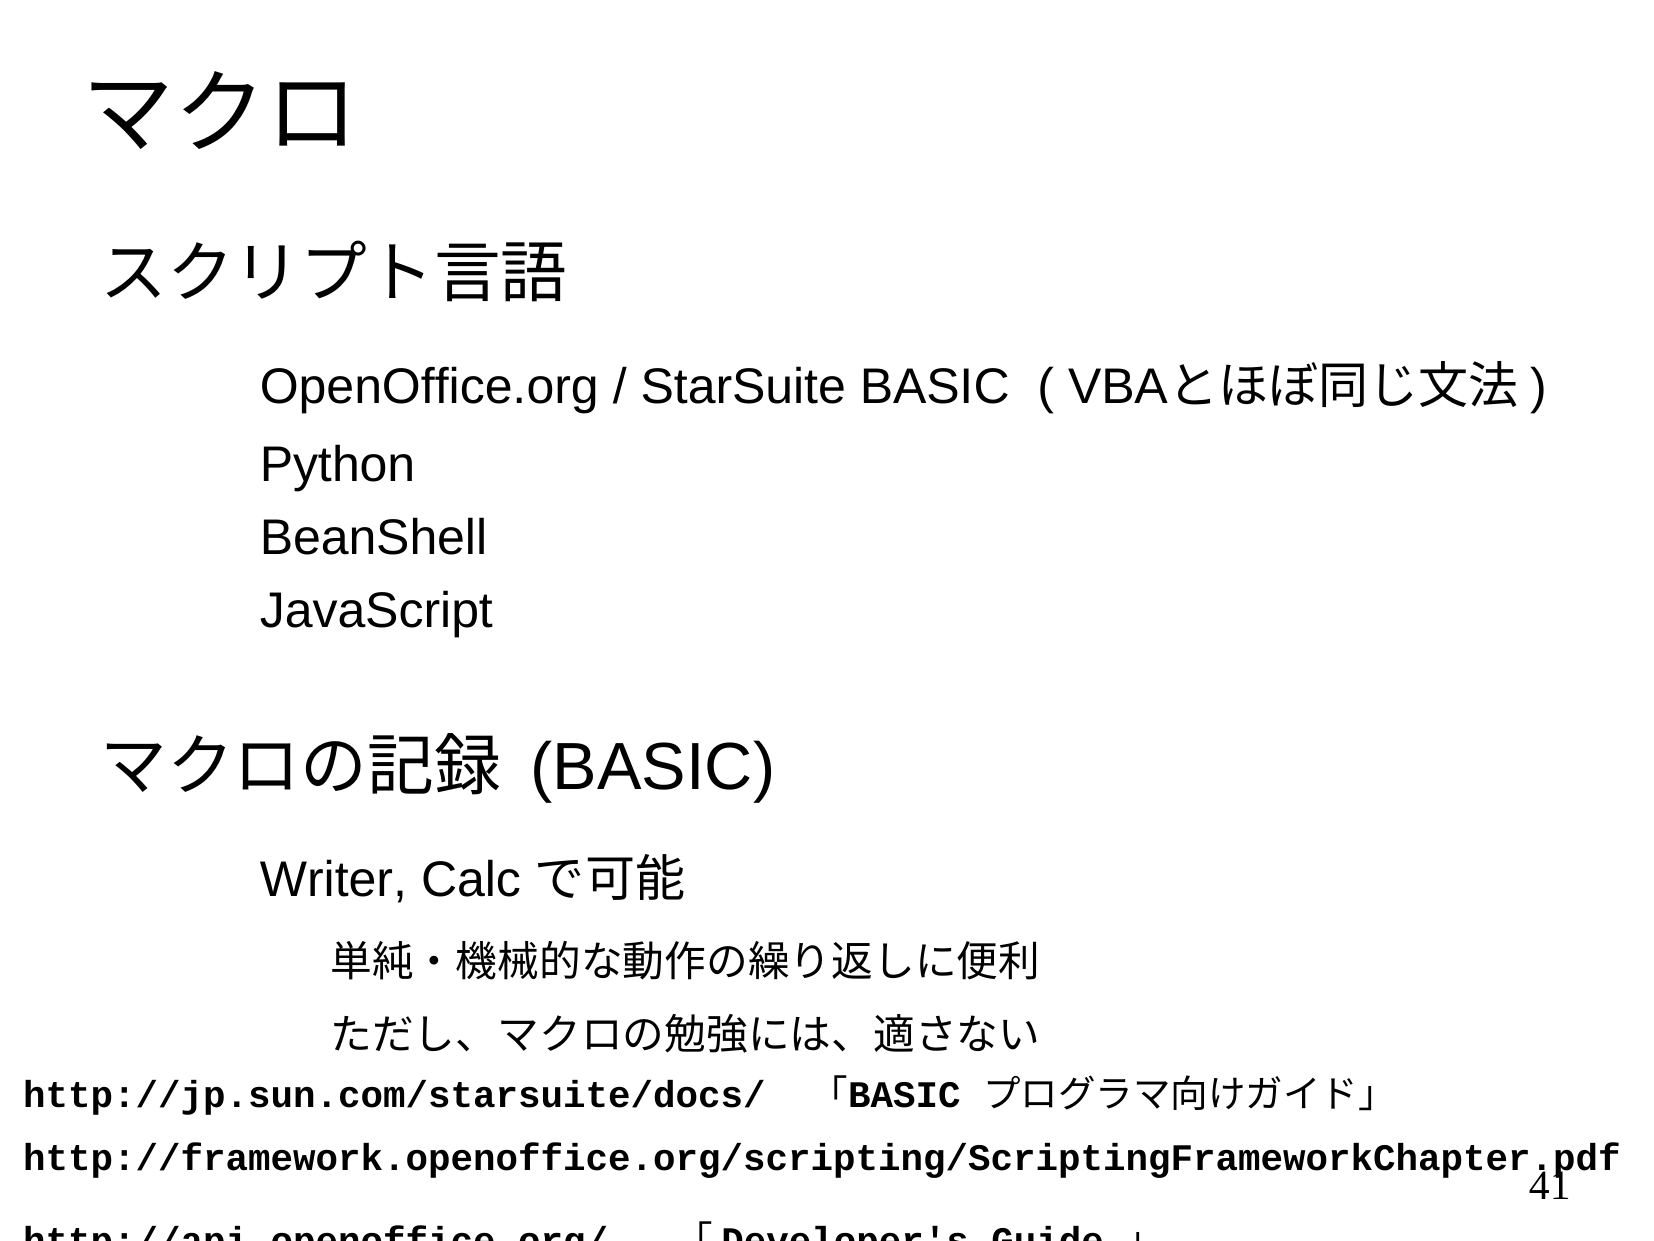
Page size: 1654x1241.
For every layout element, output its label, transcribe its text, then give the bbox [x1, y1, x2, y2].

list スクリプト言語 OpenOffice.org / StarSuite BASIC ( VBAとほぼ同じ文法 ) Python BeanShell JavaScript マクロの記録 (BASIC) Writer, Calc で可能 単純・機械的な動作の繰り返しに便利 ただし、マクロの勉強には、適さない [82, 219, 1571, 1024]
text_box http://jp.sun.com/starsuite/docs/ 「BASIC プログラマ向けガイド」 http://framework.openoffice.org/scripting/ScriptingFrameworkChapter.pdf http://api.openoffice.org/ 「 Developer's Guide 」 [8, 1028, 1636, 1217]
title マクロ [82, 0, 1623, 213]
